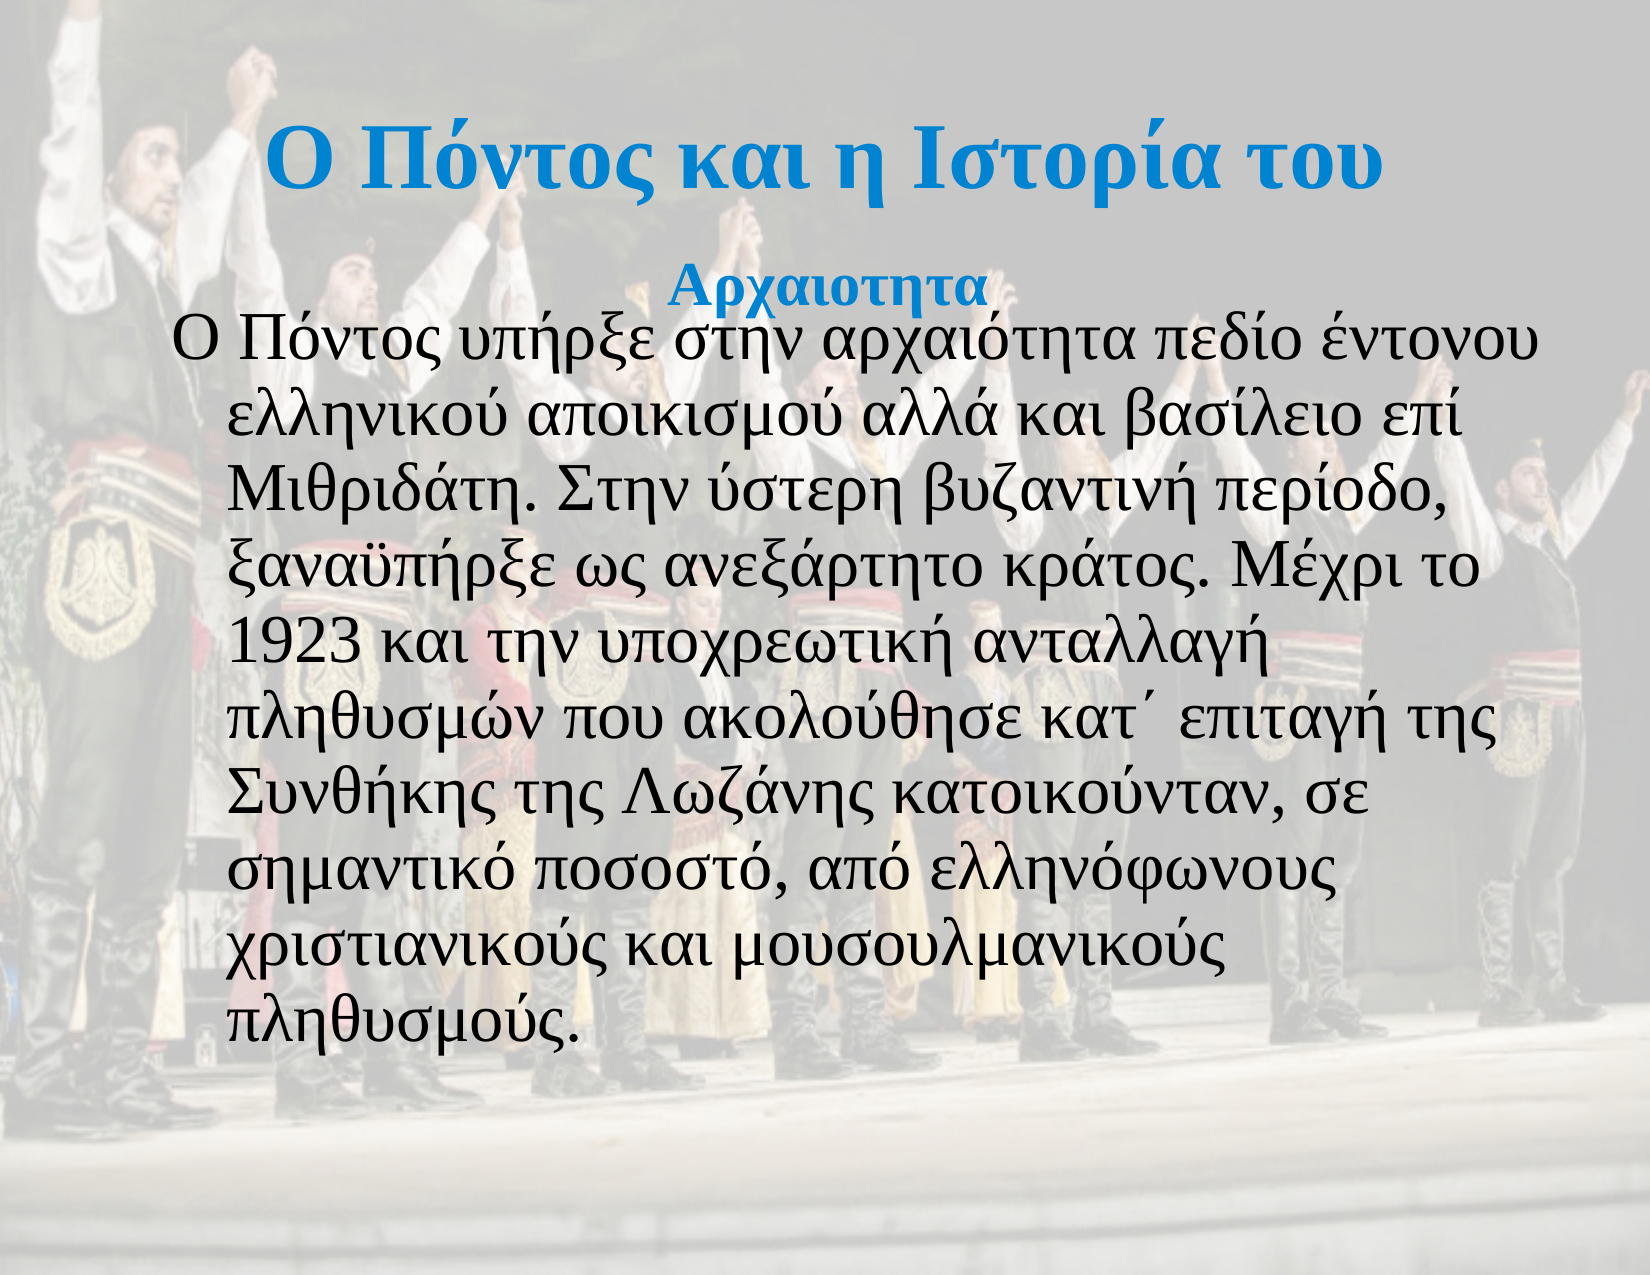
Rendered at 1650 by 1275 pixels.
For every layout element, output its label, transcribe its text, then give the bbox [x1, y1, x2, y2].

text_box Αρχαιοτητα [653, 243, 1004, 325]
title Ο Πόντος και η Ιστορία του [82, 50, 1568, 264]
picture [0, 0, 1650, 1275]
list Ο Πόντος υπήρξε στην αρχαιότητα πεδίο έντονου ελληνικού αποικισμού αλλά και βασίλειο επί Μιθριδάτη. Στην ύστερη βυζαντινή περίοδο, ξαναϋπήρξε ως ανεξάρτητο κράτος. Μέχρι το 1923 και την υποχρεωτική ανταλλαγή πληθυσμών που ακολούθησε κατ΄ επιταγή της Συνθήκης της Λωζάνης κατοικούνταν, σε σημαντικό ποσοστό, από ελληνόφωνους χριστιανικούς και μουσουλμανικούς πληθυσμούς. [82, 298, 1568, 1140]
